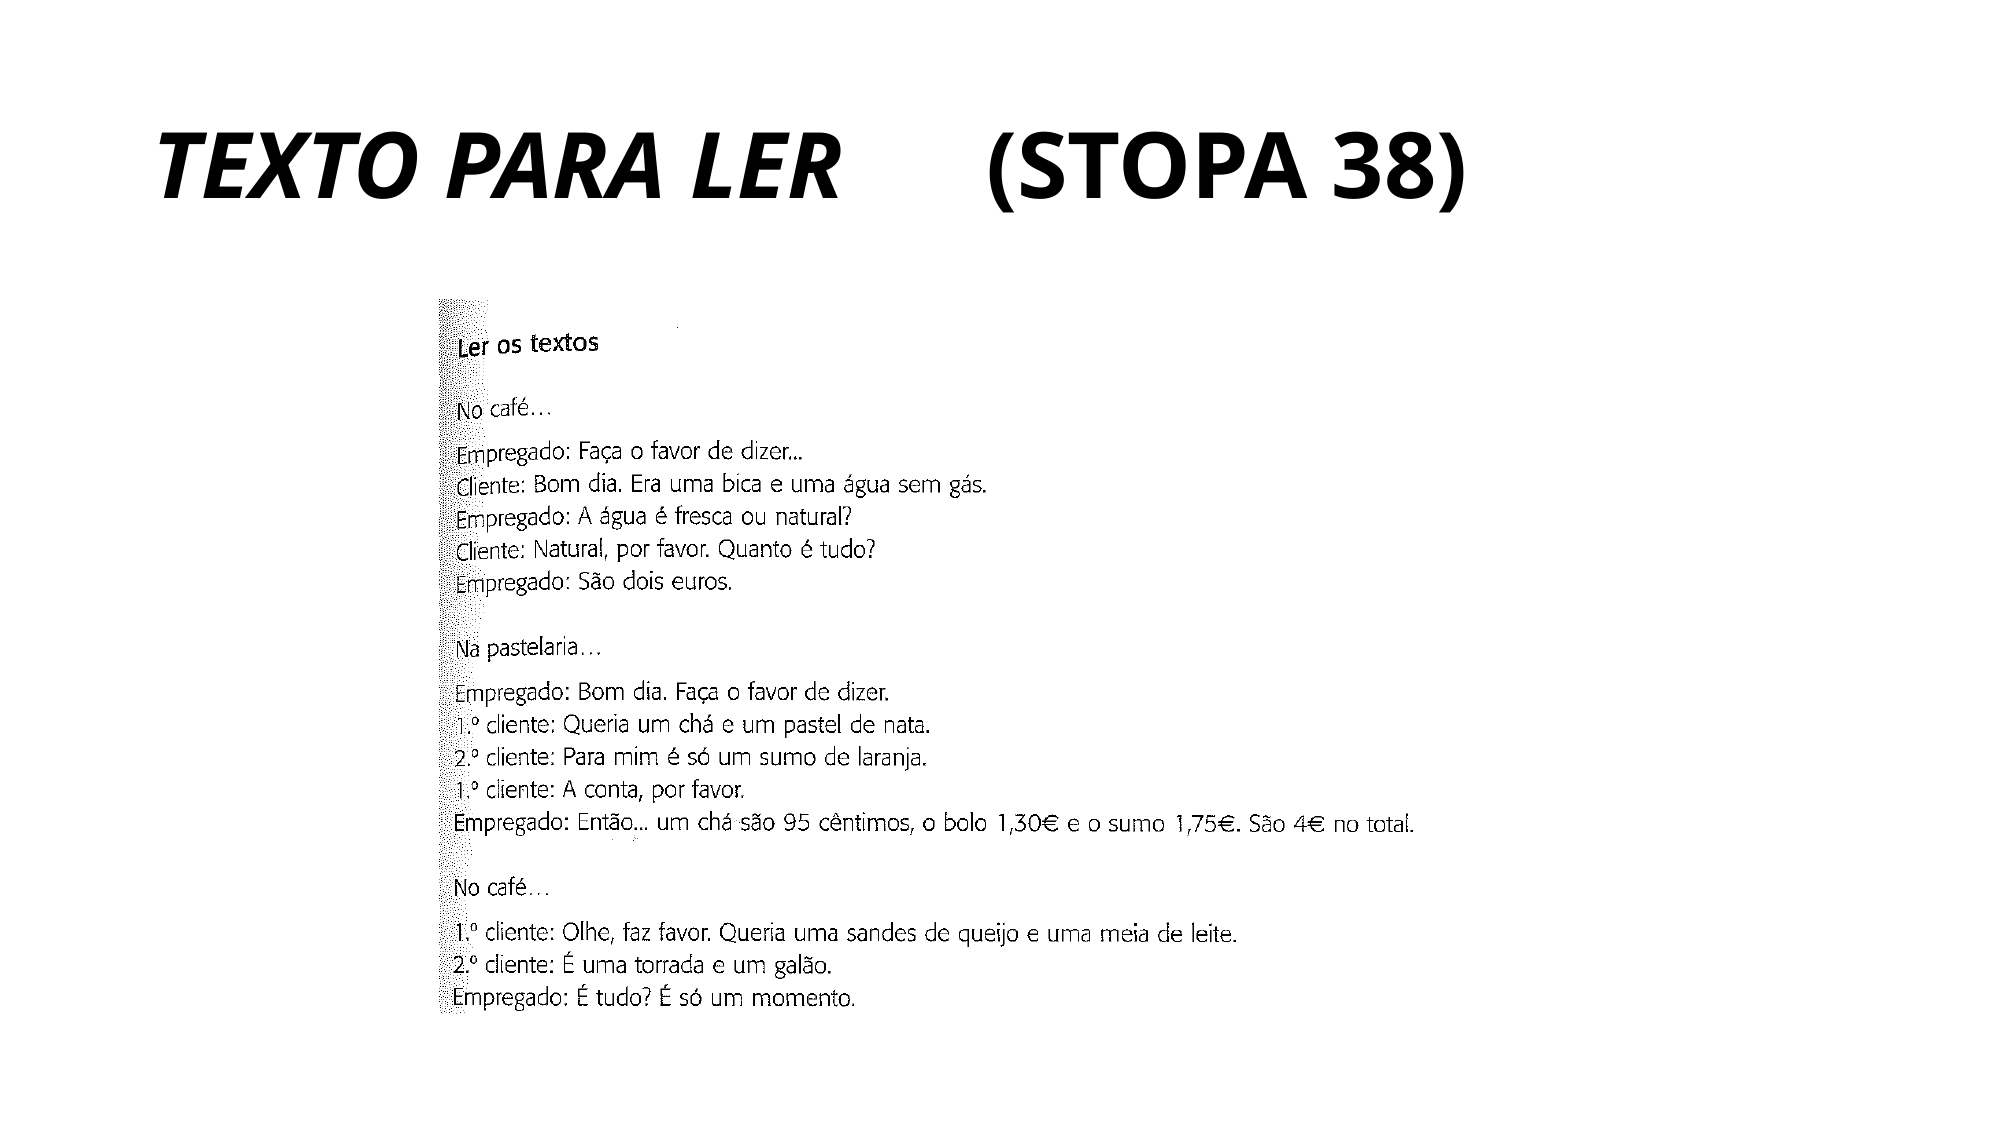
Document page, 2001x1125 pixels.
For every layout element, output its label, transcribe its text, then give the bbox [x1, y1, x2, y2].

title TEXTO PARA LER (STOPA 38) [137, 59, 1863, 278]
picture [439, 299, 1561, 1014]
